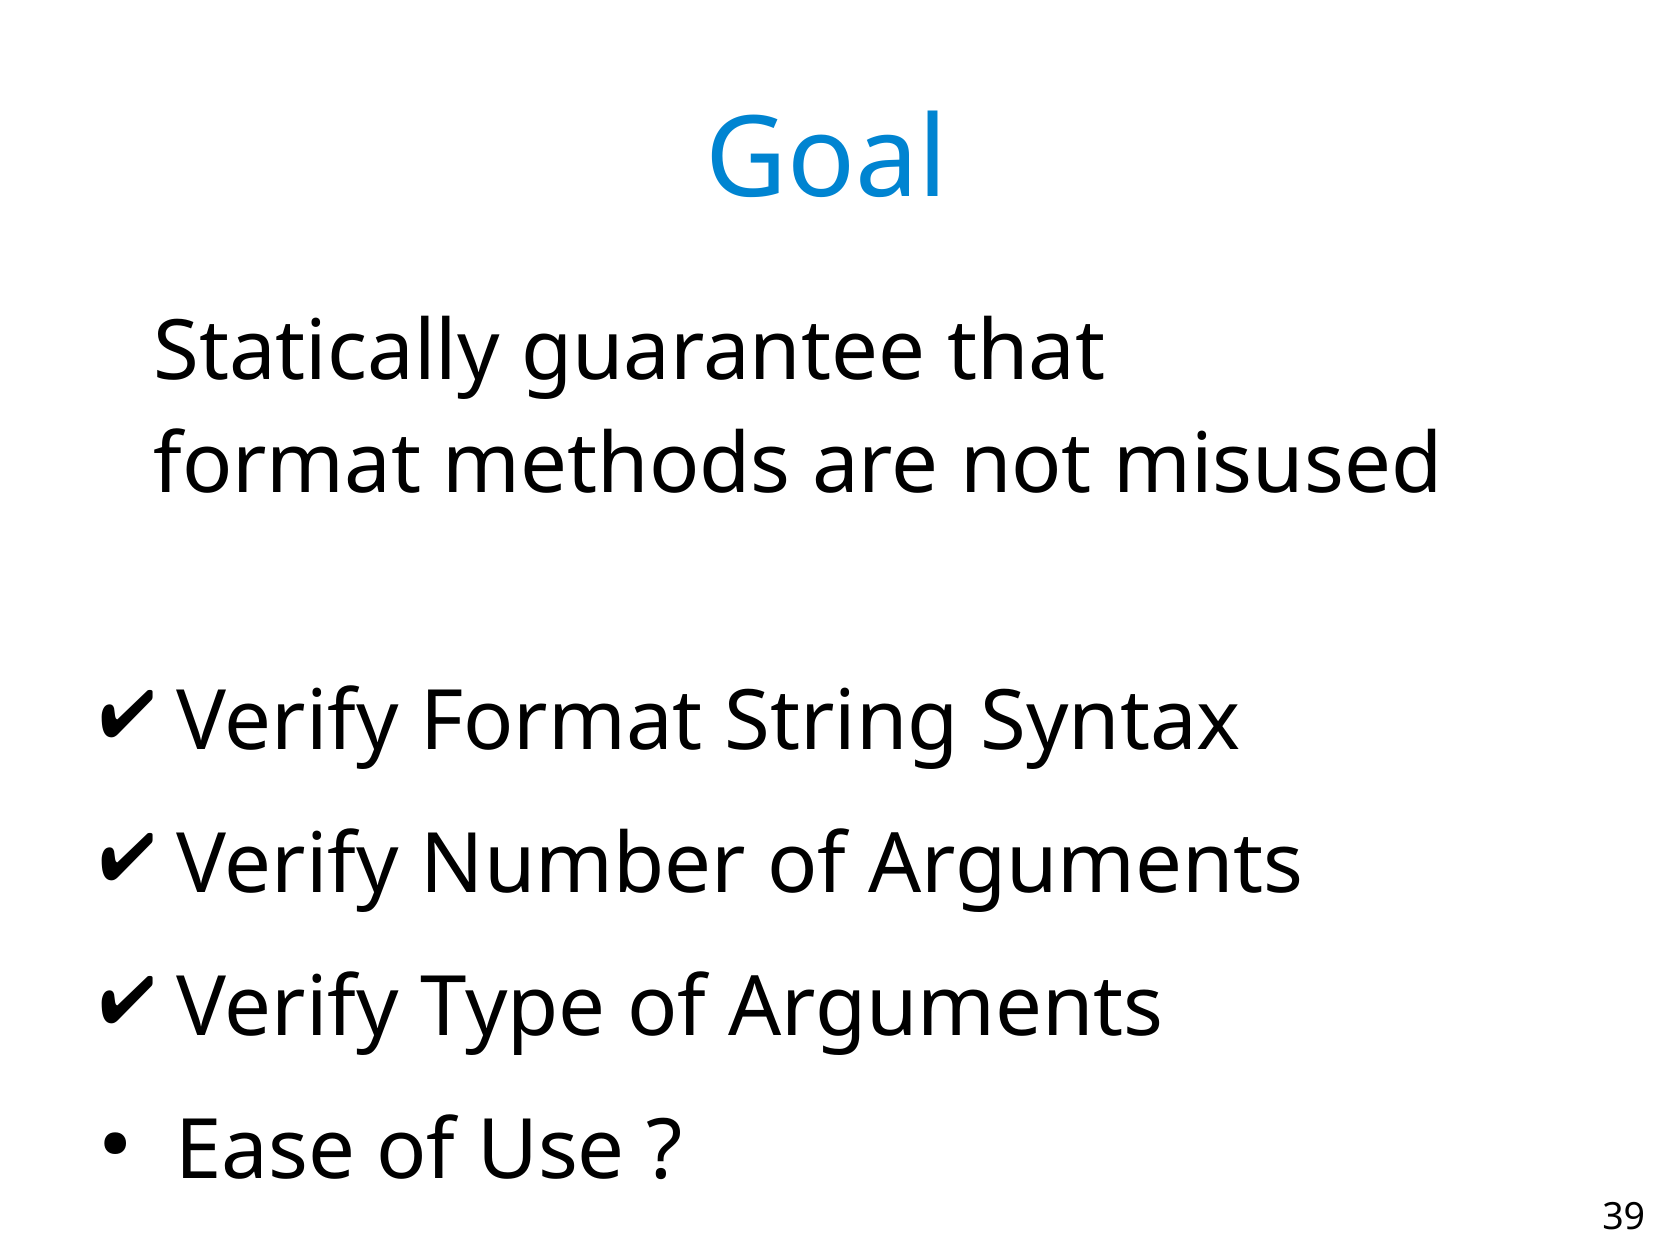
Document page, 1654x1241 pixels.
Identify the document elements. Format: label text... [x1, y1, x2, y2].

list Statically guarantee that format methods are not misused Verify Format String Syntax Verify Number of Arguments Verify Type of Arguments Ease of Use ? [82, 290, 1571, 1241]
title Goal [82, 49, 1571, 257]
